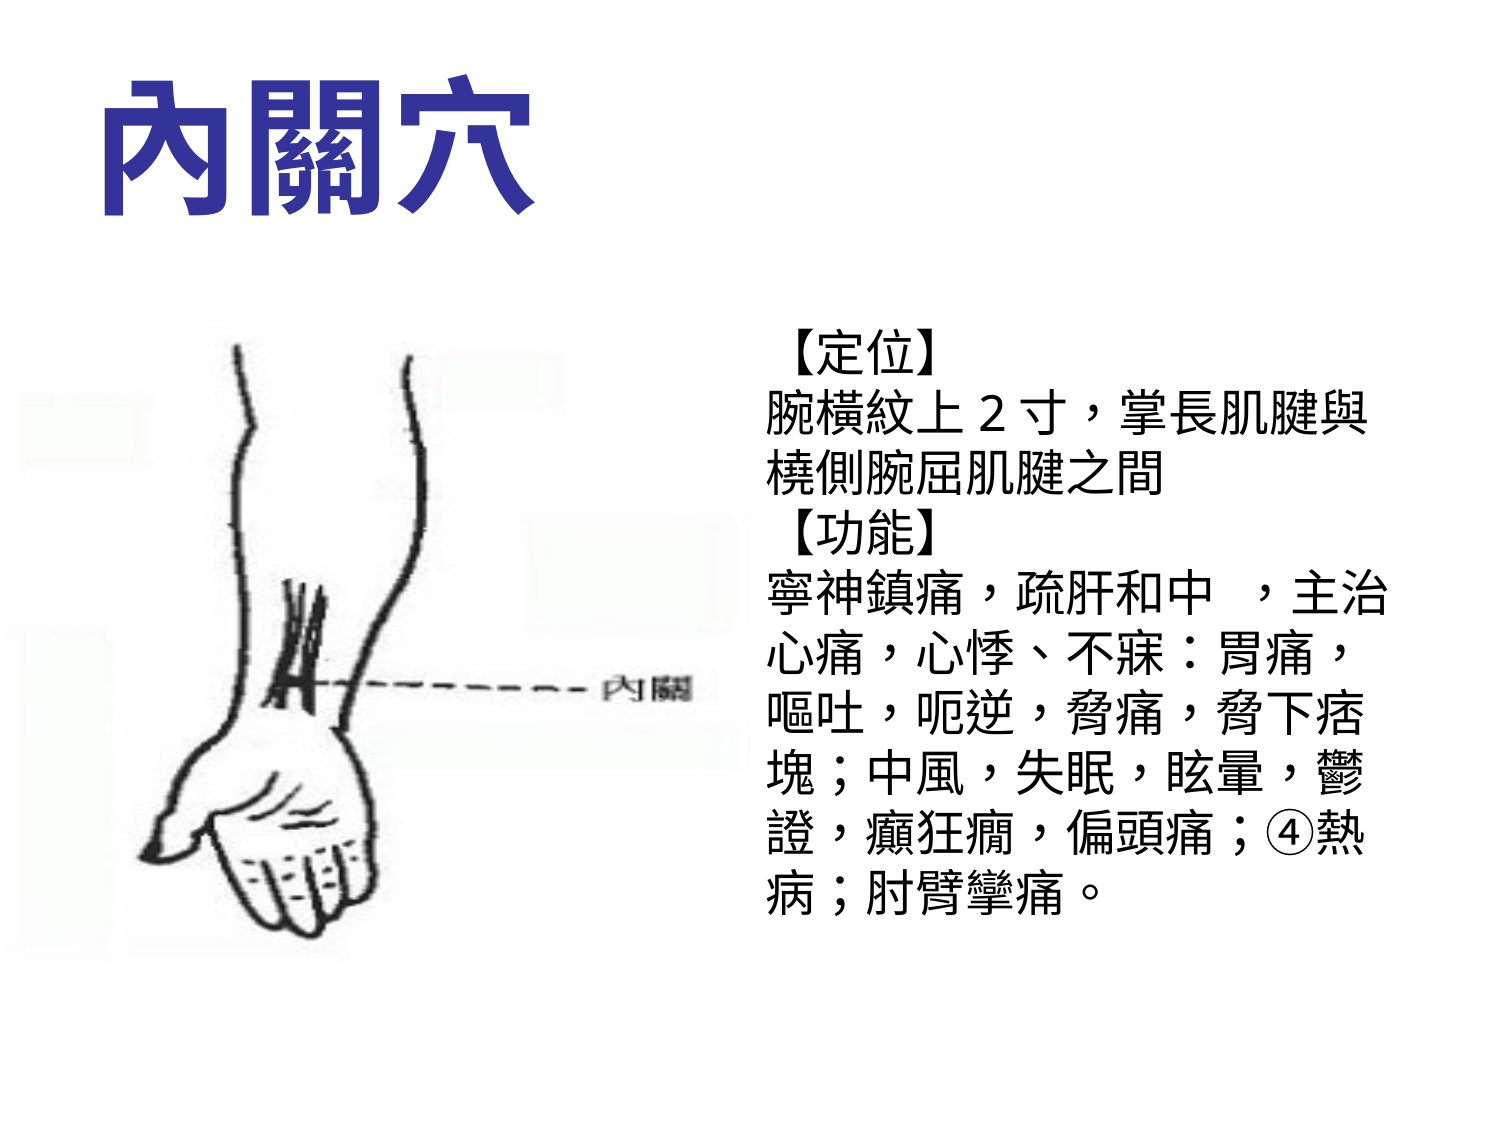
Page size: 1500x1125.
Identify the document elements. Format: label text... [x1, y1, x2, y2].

title 內關穴 [75, 45, 1426, 233]
picture [0, 326, 751, 965]
text_box 【定位】 腕橫紋上2寸，掌長肌腱與橈側腕屈肌腱之間 【功能】 寧神鎮痛，疏肝和中 ，主治心痛，心悸、不寐：胃痛，嘔吐，呃逆，脅痛，脅下痞塊；中風，失眠，眩暈，鬱證，癲狂癇，偏頭痛；④熱病；肘臂攣痛。 [750, 314, 1410, 929]
